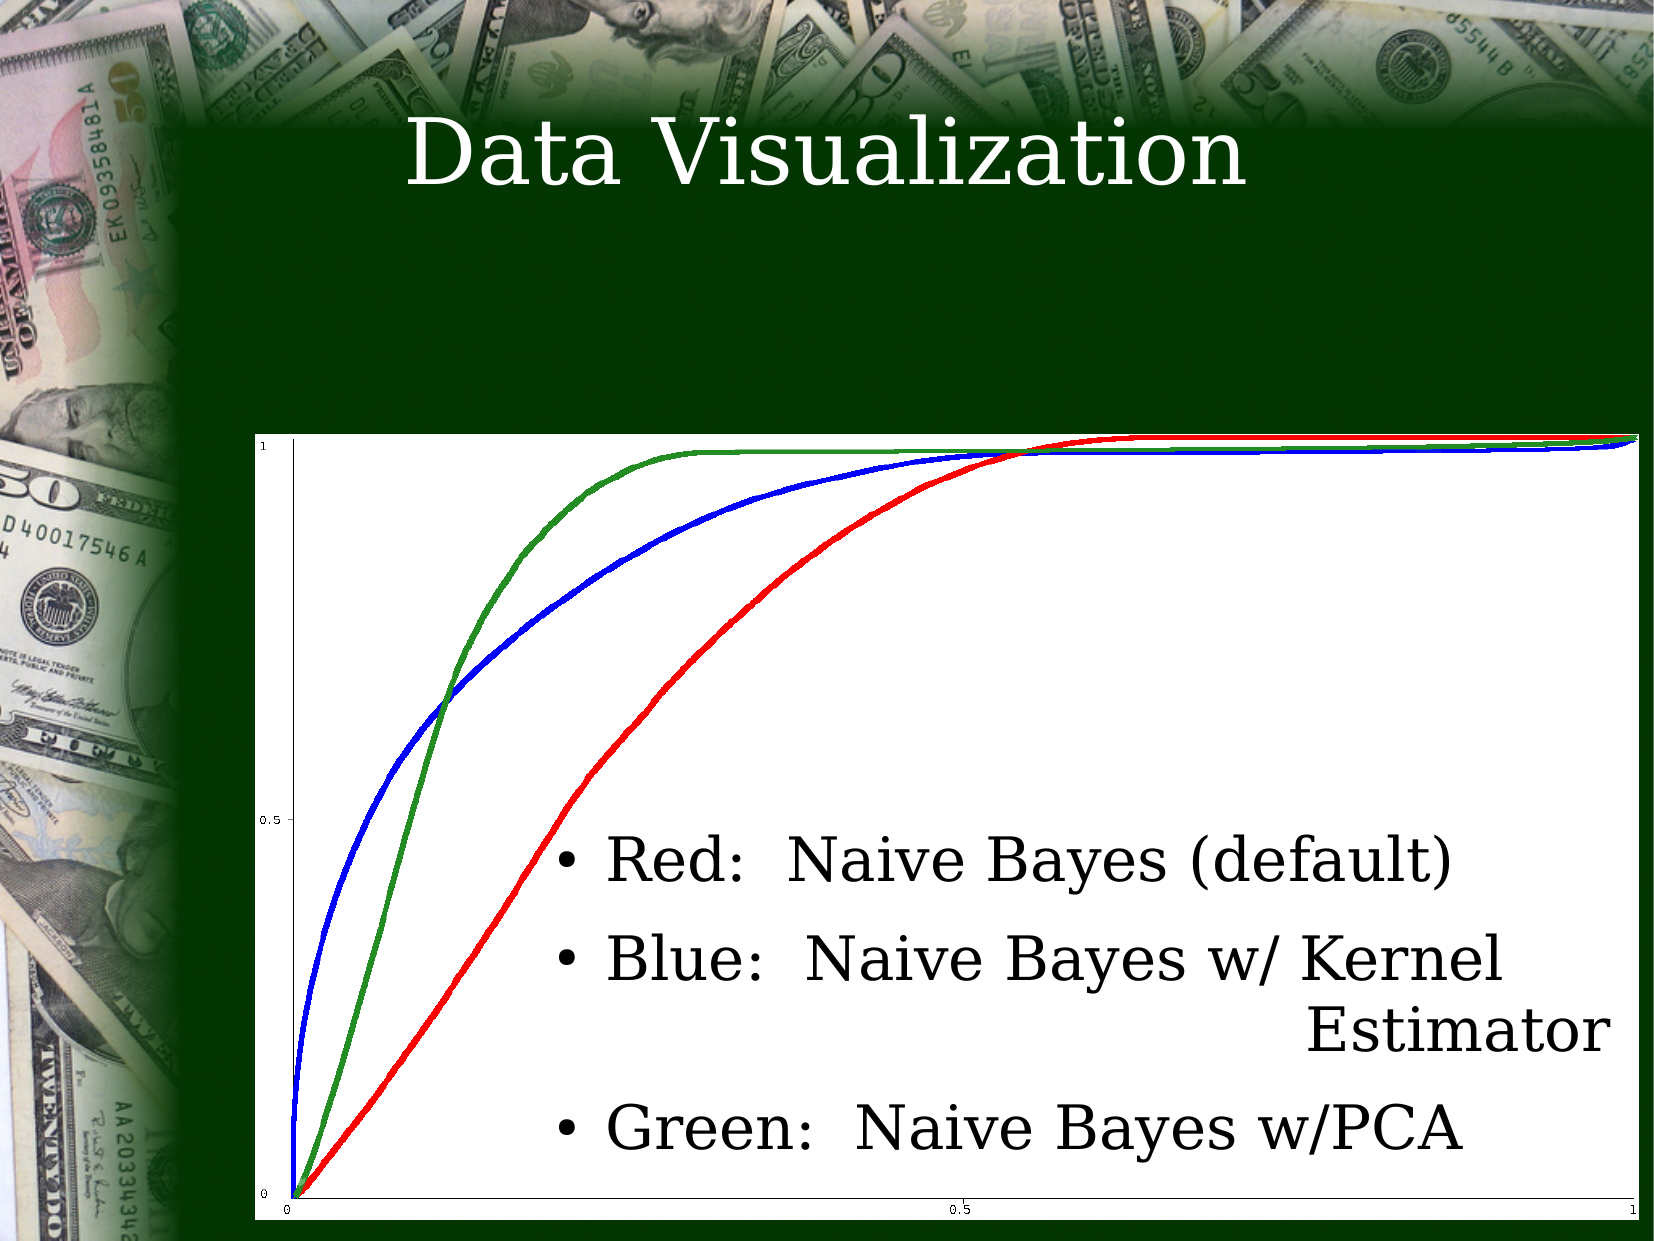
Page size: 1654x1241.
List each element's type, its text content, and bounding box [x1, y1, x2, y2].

title Data Visualization [82, 49, 1571, 257]
picture [0, 0, 1654, 1241]
list Red: Naive Bayes (default) Blue: Naive Bayes w/ Kernel Estimator Green: Naive Bayes w/PCA [540, 825, 1636, 1171]
